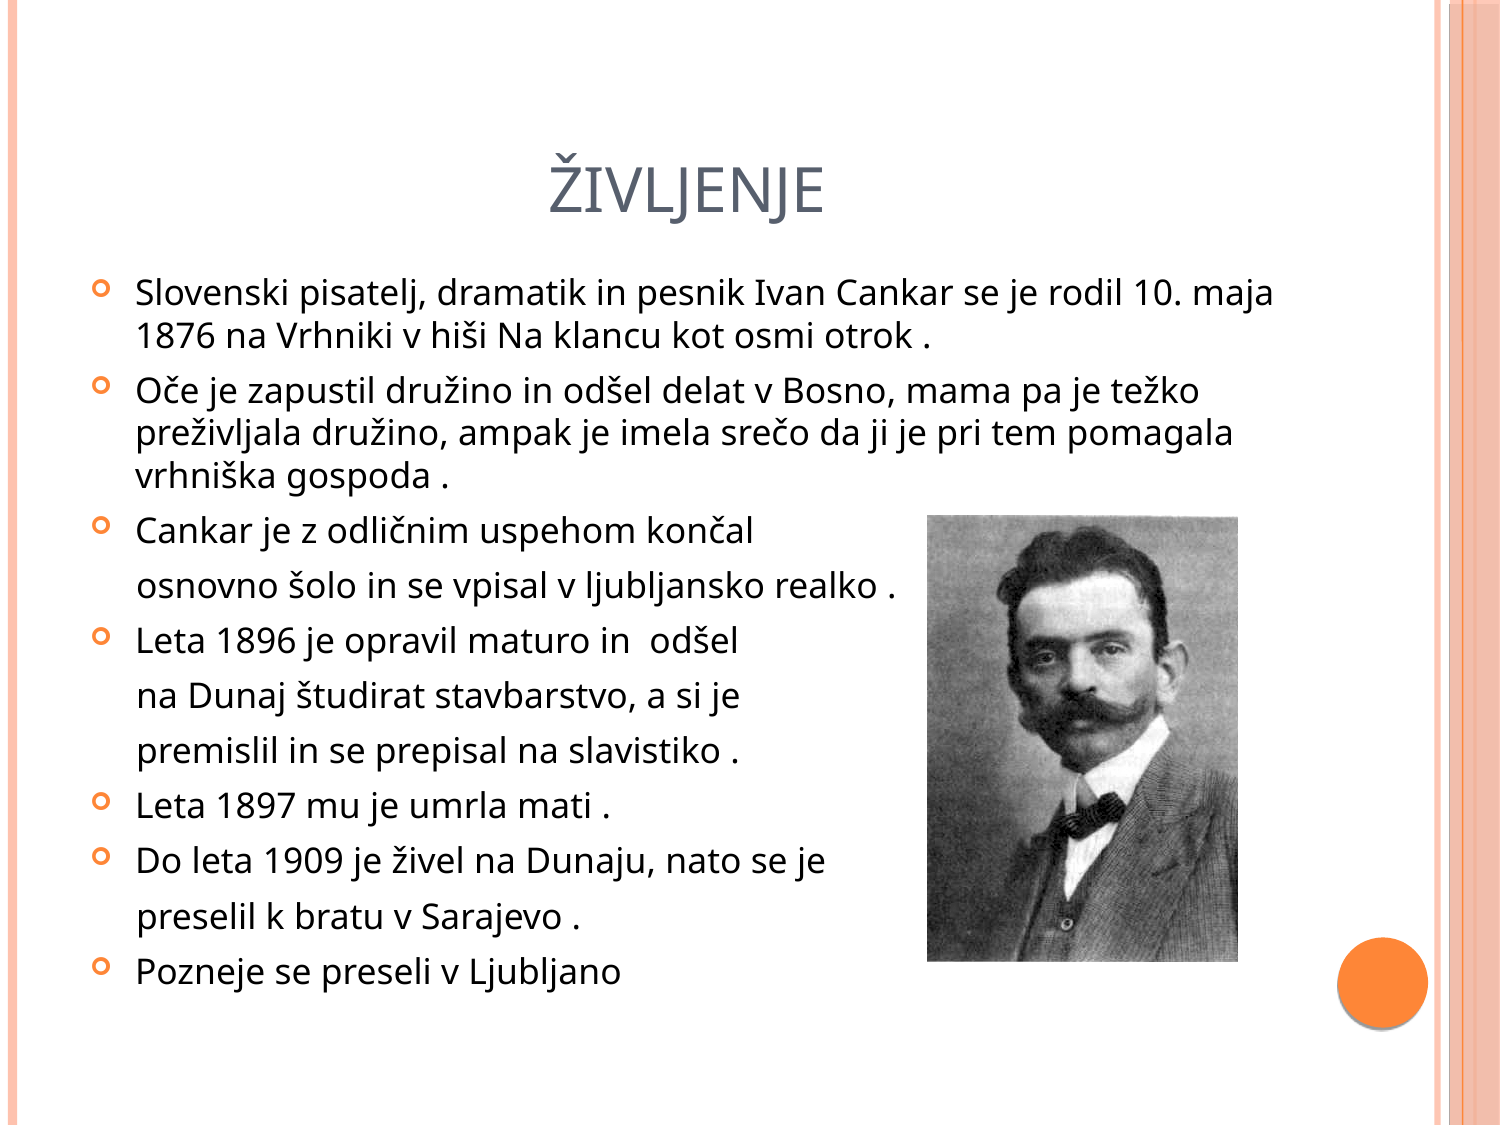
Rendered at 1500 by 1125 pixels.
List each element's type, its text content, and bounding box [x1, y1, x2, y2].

picture [927, 515, 1238, 962]
list Slovenski pisatelj, dramatik in pesnik Ivan Cankar se je rodil 10. maja 1876 na Vrhniki v hiši Na klancu kot osmi otrok . Oče je zapustil družino in odšel delat v Bosno, mama pa je težko preživljala družino, ampak je imela srečo da ji je pri tem pomagala vrhniška gospoda . Cankar je z odličnim uspehom končal osnovno šolo in se vpisal v ljubljansko realko . Leta 1896 je opravil maturo in odšel na Dunaj študirat stavbarstvo, a si je premislil in se prepisal na slavistiko . Leta 1897 mu je umrla mati . Do leta 1909 je živel na Dunaju, nato se je preselil k bratu v Sarajevo . Pozneje se preseli v Ljubljano [75, 262, 1300, 1062]
title Življenje [75, 45, 1300, 233]
